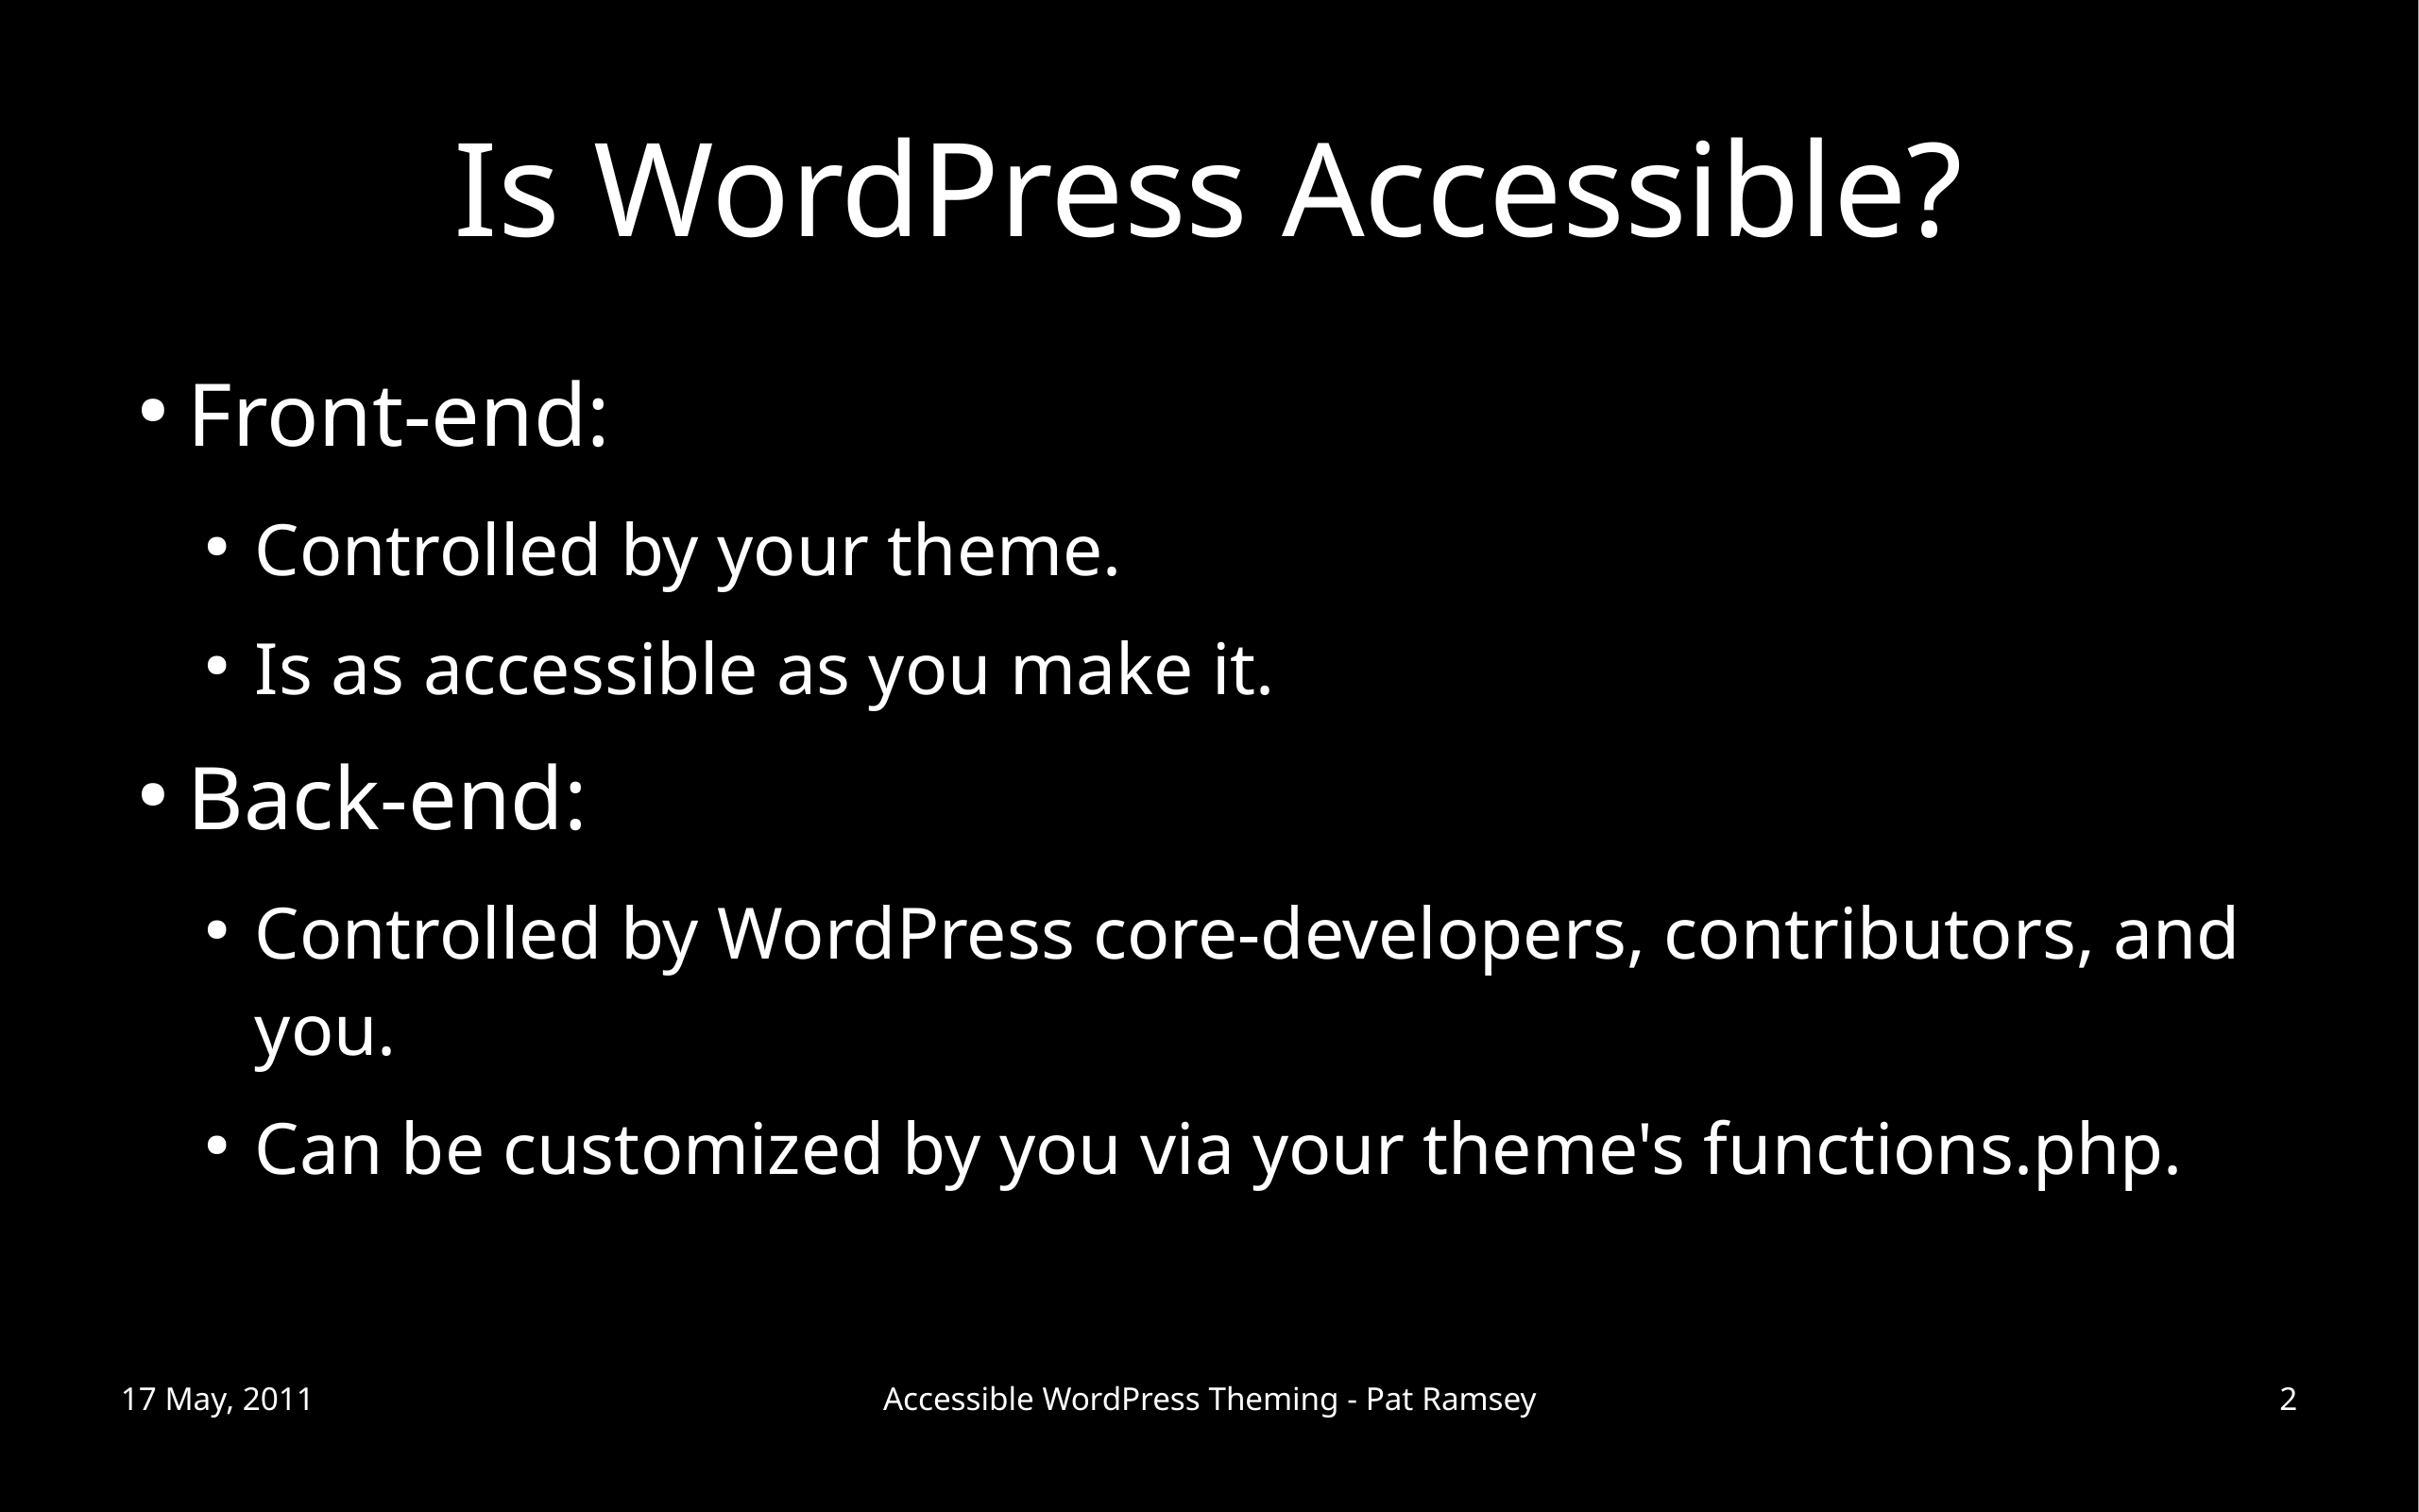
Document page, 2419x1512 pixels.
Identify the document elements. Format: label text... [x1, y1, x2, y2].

list Front-end: Controlled by your theme. Is as accessible as you make it. Back-end: Controlled by WordPress core-developers, contributors, and you. Can be customized by you via your theme's functions.php. [120, 353, 2298, 1351]
title Is WordPress Accessible? [120, 59, 2298, 314]
